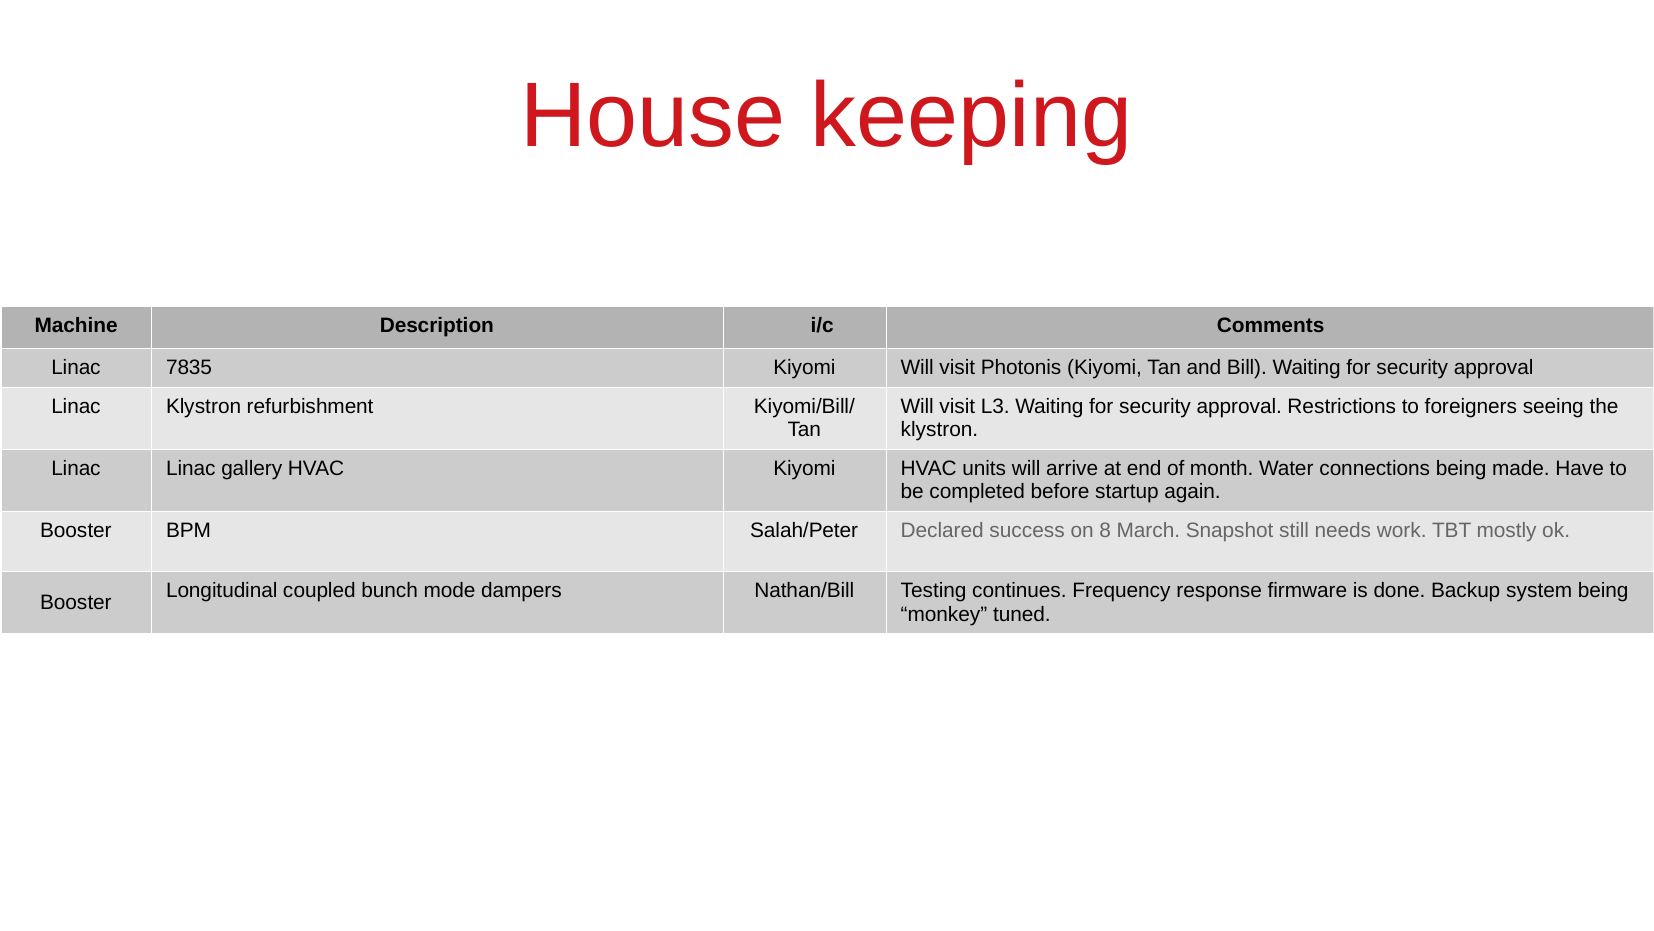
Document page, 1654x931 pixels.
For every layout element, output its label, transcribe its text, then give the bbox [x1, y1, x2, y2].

table_cell Booster [2, 512, 151, 571]
table_cell Booster [2, 572, 151, 633]
table_cell Longitudinal coupled bunch mode dampers [152, 572, 723, 633]
table_header Description [152, 307, 723, 348]
table_cell Kiyomi [724, 450, 886, 511]
table_header Comments [887, 307, 1654, 348]
table_cell Nathan/Bill [724, 572, 886, 633]
table_header i/c [724, 307, 886, 348]
title House keeping [82, 37, 1571, 193]
table_header Machine [2, 307, 151, 348]
table_cell Linac [2, 388, 151, 449]
table_cell Declared success on 8 March. Snapshot still needs work. TBT mostly ok. [887, 512, 1654, 571]
table_cell Testing continues. Frequency response firmware is done. Backup system being “monkey” tuned. [887, 572, 1654, 633]
table_cell Will visit L3. Waiting for security approval. Restrictions to foreigners seeing the klystron. [887, 388, 1654, 449]
table_cell 7835 [152, 349, 723, 387]
table_cell Salah/Peter [724, 512, 886, 571]
table_cell Kiyomi [724, 349, 886, 387]
table_cell Linac gallery HVAC [152, 450, 723, 511]
table_cell Kiyomi/Bill/Tan [724, 388, 886, 449]
table_cell Klystron refurbishment [152, 388, 723, 449]
table_cell HVAC units will arrive at end of month. Water connections being made. Have to be completed before startup again. [887, 450, 1654, 511]
table_cell Linac [2, 450, 151, 511]
table_cell BPM [152, 512, 723, 571]
table_cell Will visit Photonis (Kiyomi, Tan and Bill). Waiting for security approval [887, 349, 1654, 387]
table_cell Linac [2, 349, 151, 387]
